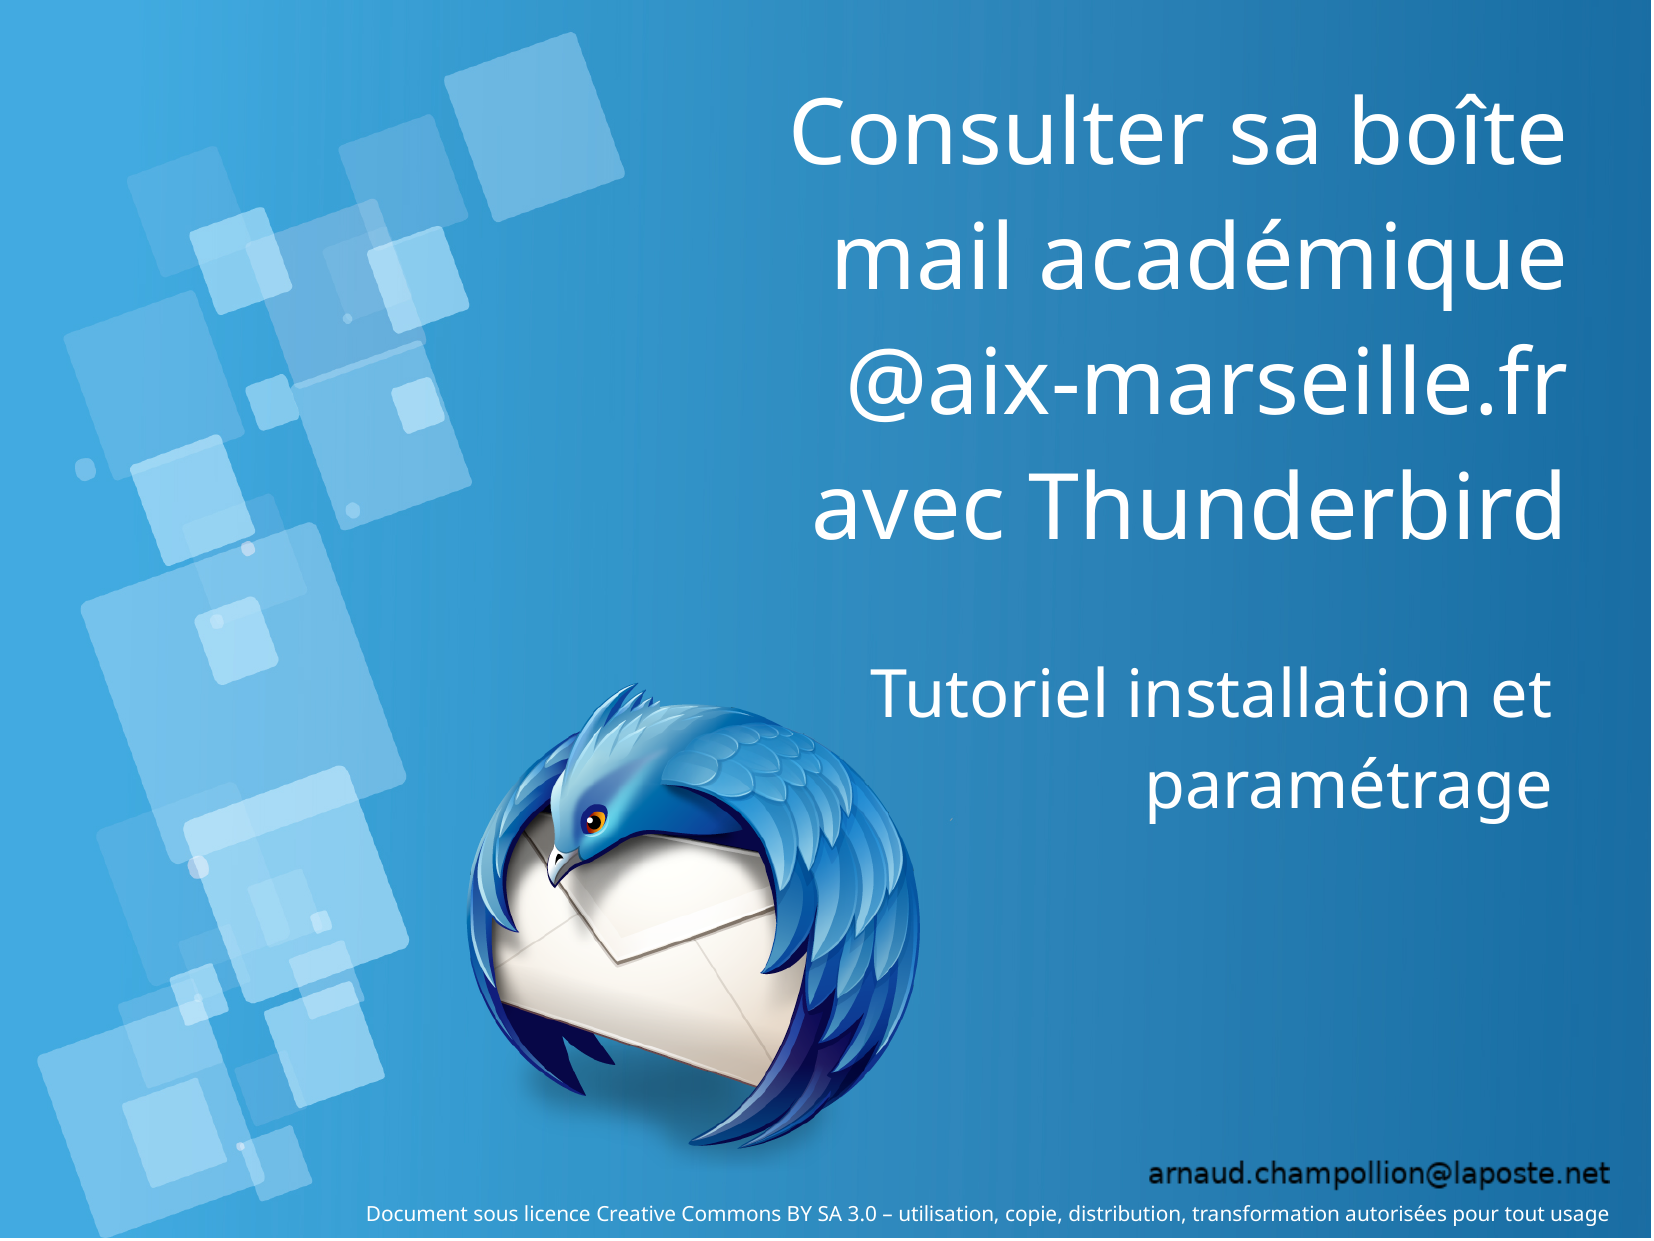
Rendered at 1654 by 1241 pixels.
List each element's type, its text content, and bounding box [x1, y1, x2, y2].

subtitle Tutoriel installation et paramétrage [862, 659, 1554, 815]
title Consulter sa boîte mail académique @aix-marseille.fr avec Thunderbird [643, 102, 1570, 531]
text_box Document sous licence Creative Commons BY SA 3.0 – utilisation, copie, distribution, transformation autorisées pour tout usage [261, 1156, 1610, 1241]
picture [0, 0, 1651, 1238]
